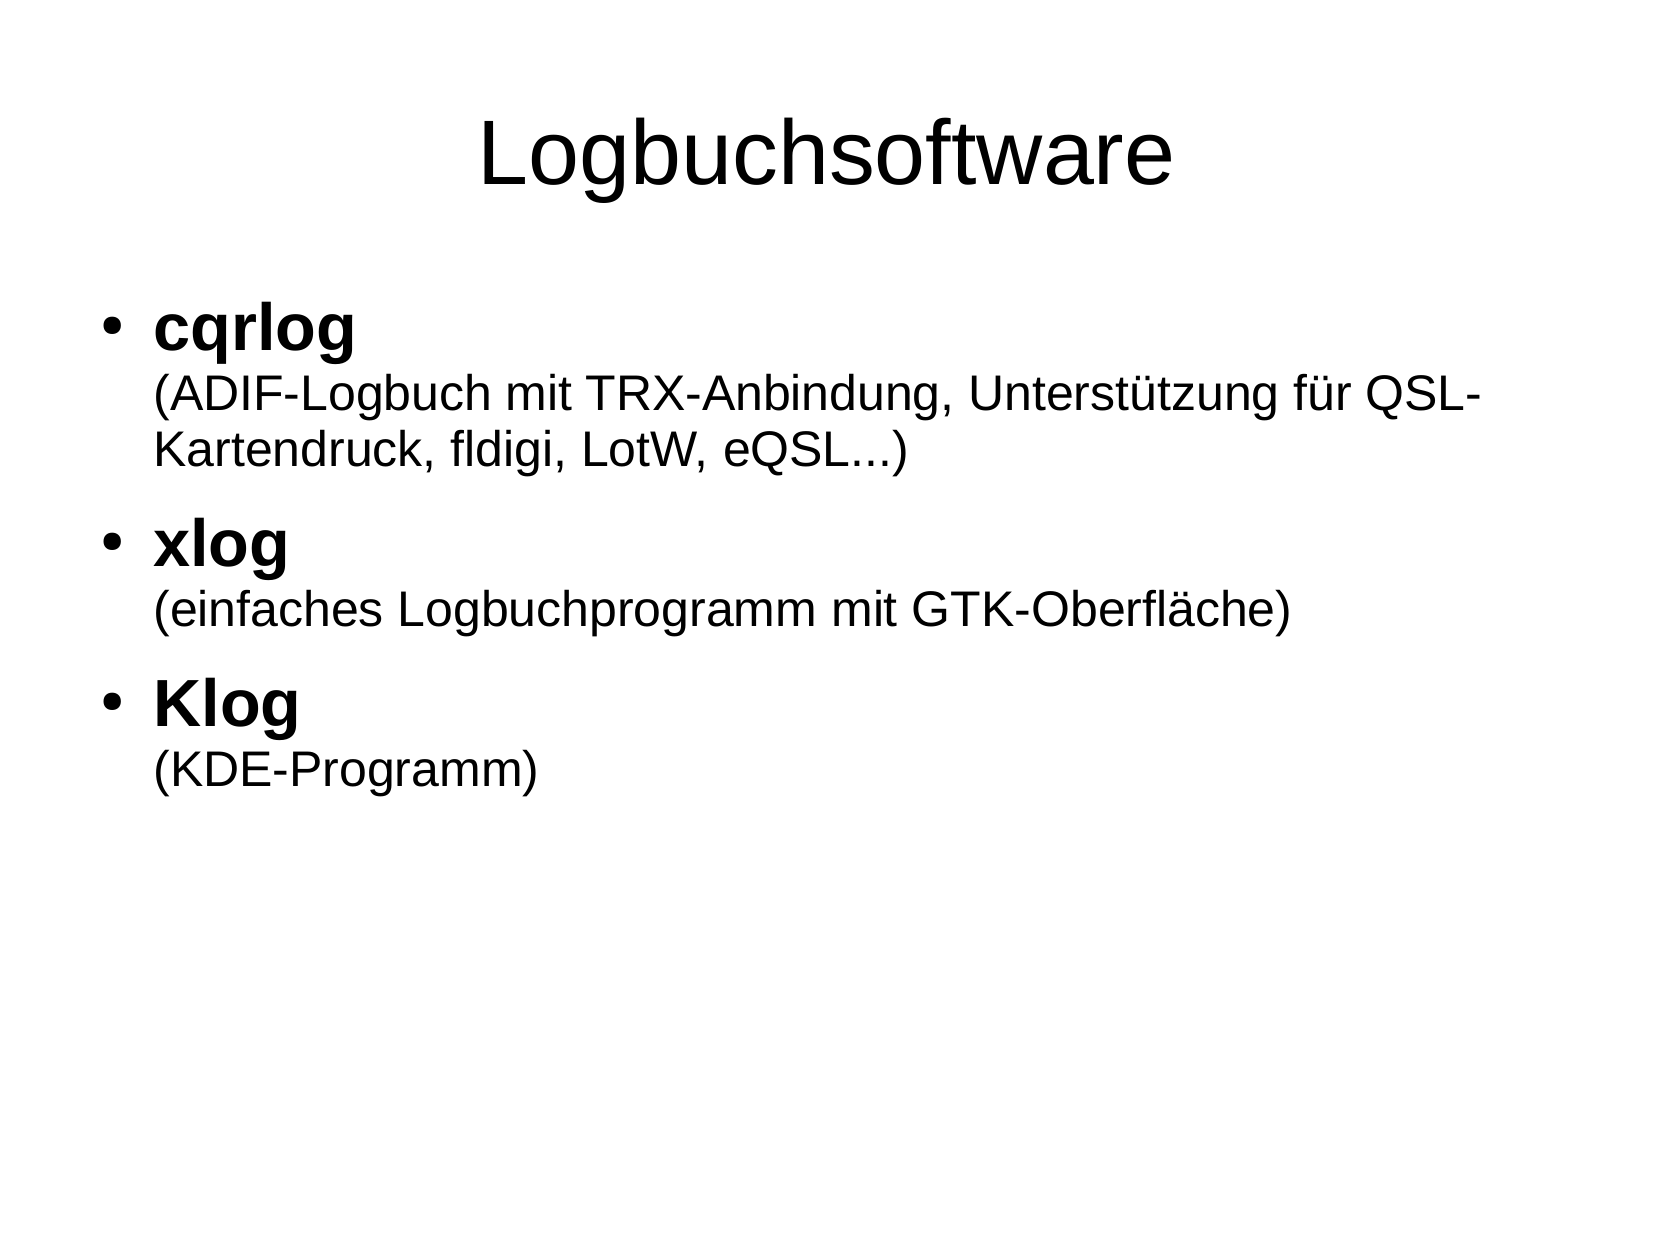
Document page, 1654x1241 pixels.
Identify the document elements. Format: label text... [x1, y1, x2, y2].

title Logbuchsoftware [82, 49, 1571, 257]
list cqrlog (ADIF-Logbuch mit TRX-Anbindung, Unterstützung für QSL-Kartendruck, fldigi, LotW, eQSL...) xlog (einfaches Logbuchprogramm mit GTK-Oberfläche) Klog (KDE-Programm) [82, 290, 1571, 1010]
